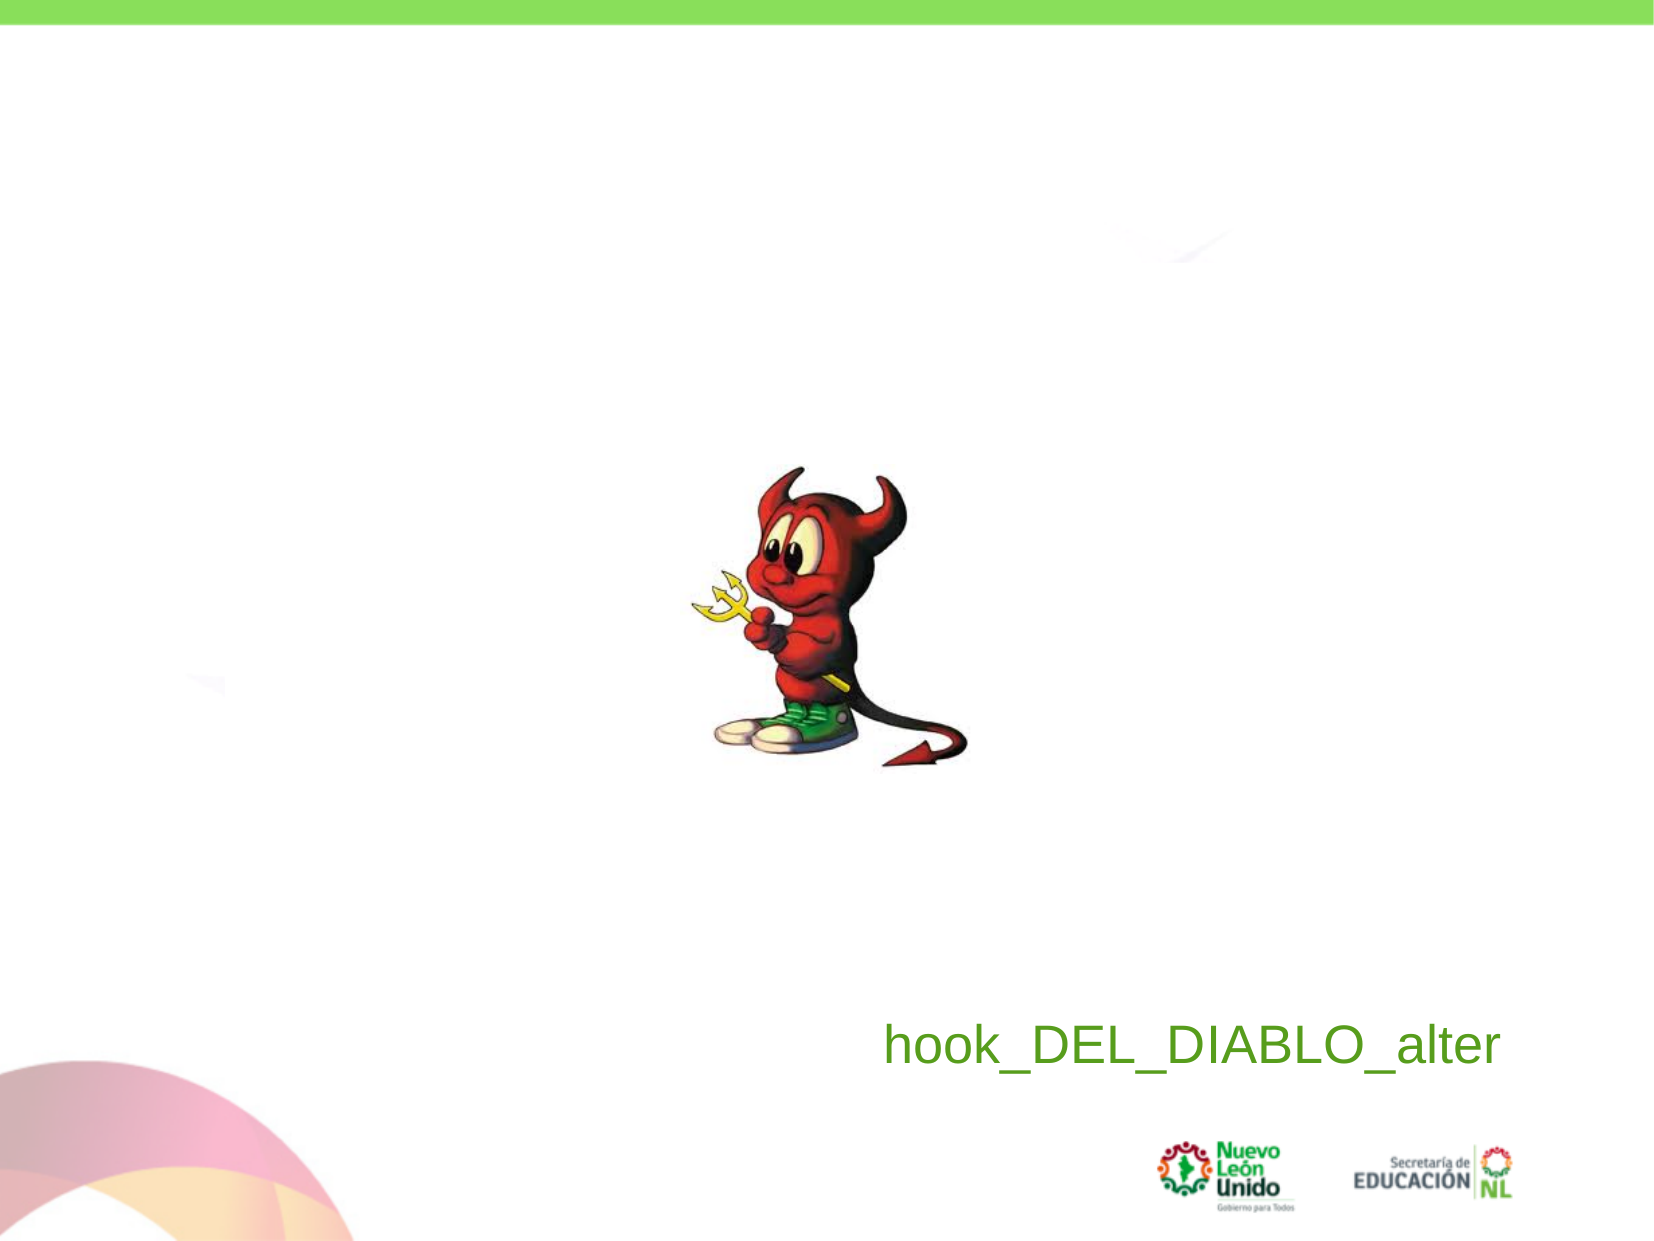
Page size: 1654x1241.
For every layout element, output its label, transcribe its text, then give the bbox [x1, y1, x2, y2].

text_box hook_DEL_DIABLO_alter [868, 1006, 1594, 1088]
picture [0, 0, 1654, 1241]
